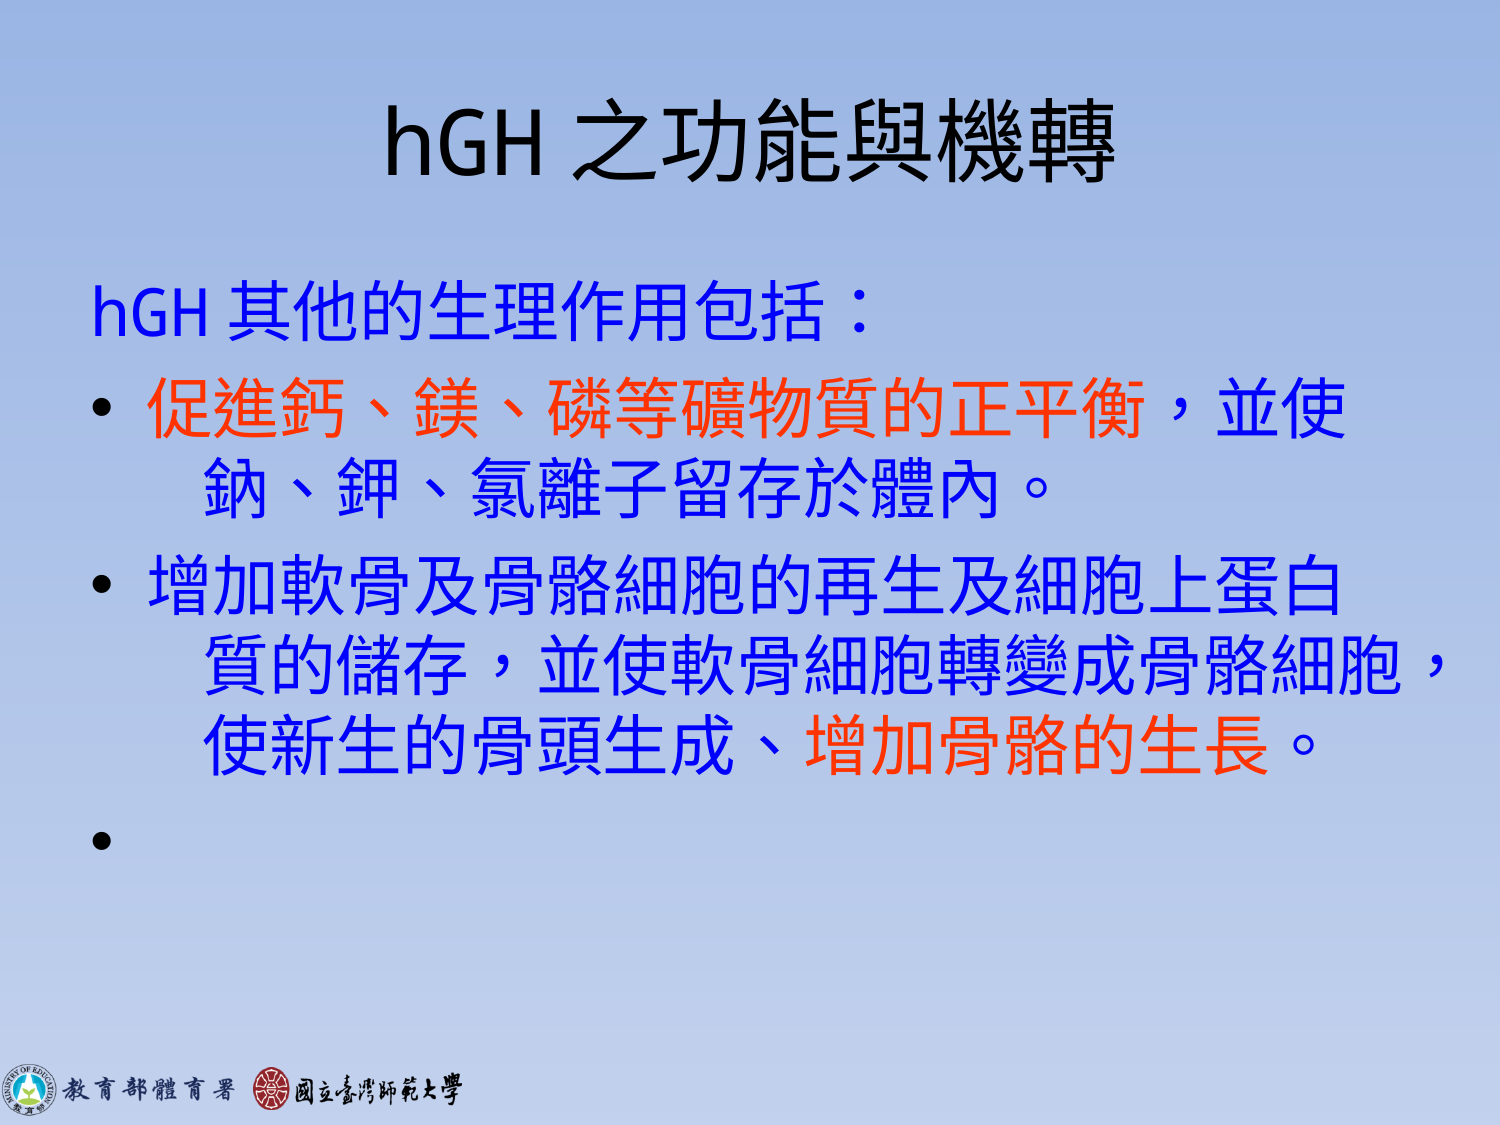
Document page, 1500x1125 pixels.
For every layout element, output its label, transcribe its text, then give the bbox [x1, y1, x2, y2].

list hGH其他的生理作用包括： 促進鈣、鎂、磷等礦物質的正平衡，並使鈉、鉀、氯離子留存於體內。 增加軟骨及骨骼細胞的再生及細胞上蛋白質的儲存，並使軟骨細胞轉變成骨骼細胞，使新生的骨頭生成、增加骨骼的生長。 [75, 262, 1426, 1005]
title hGH之功能與機轉 [75, 45, 1426, 233]
